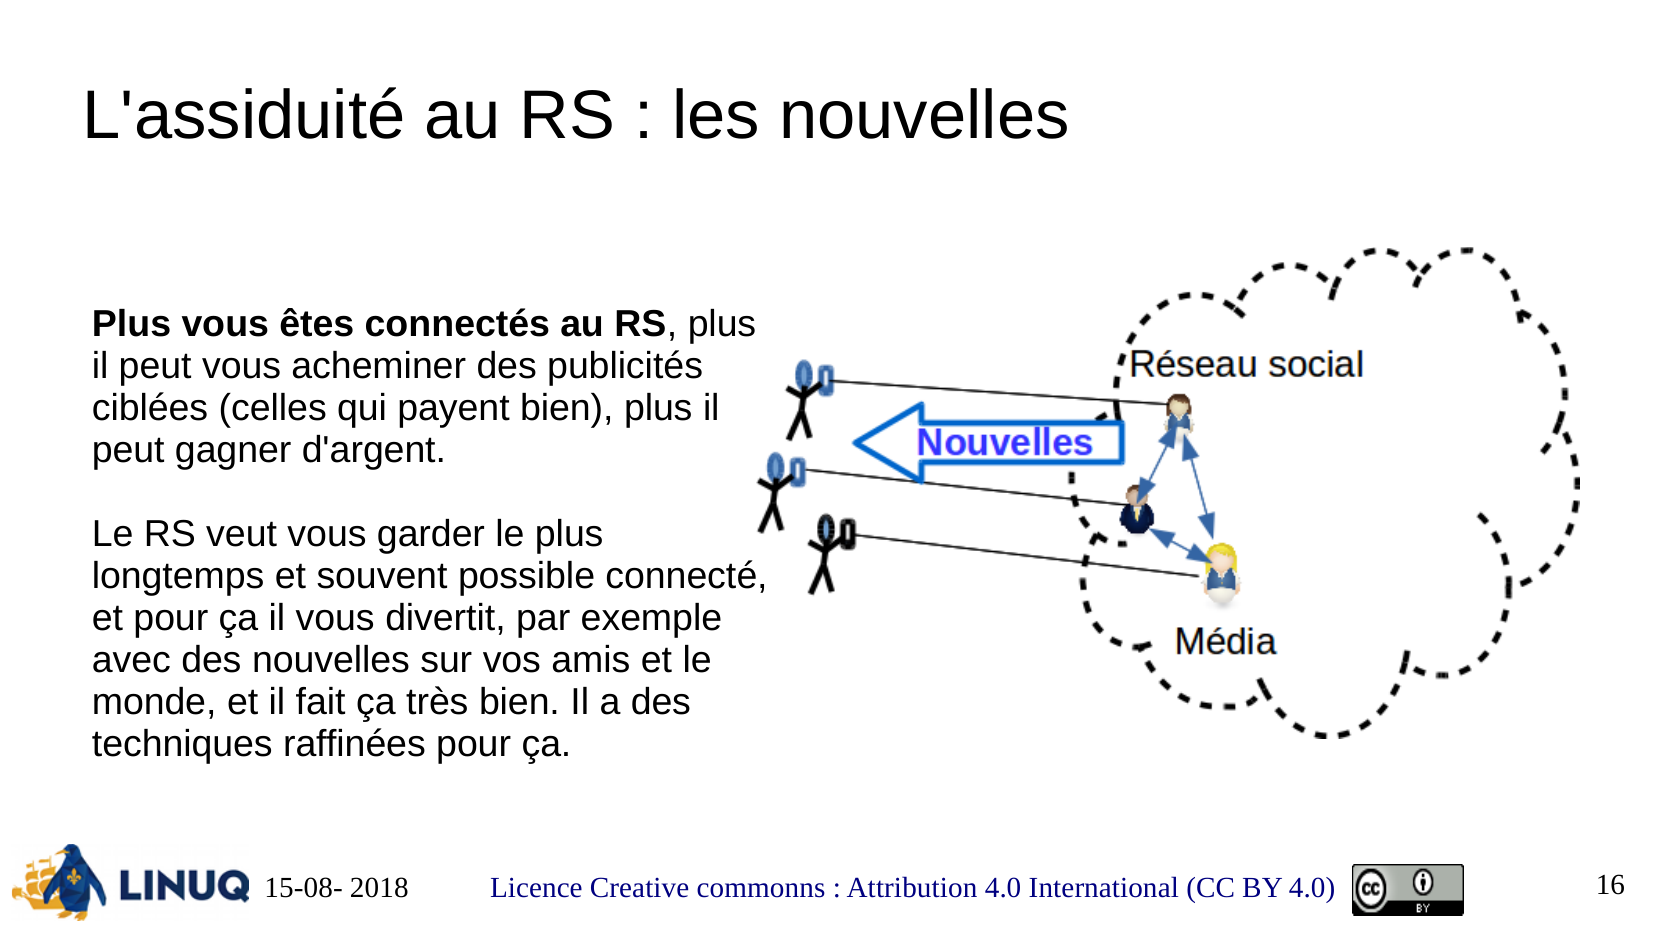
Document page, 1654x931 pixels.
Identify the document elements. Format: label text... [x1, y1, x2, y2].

picture [11, 844, 249, 921]
text_box Plus vous êtes connectés au RS, plus il peut vous acheminer des publicités ciblées (celles qui payent bien), plus il peut gagner d'argent. Le RS veut vous garder le plus longtemps et souvent possible connecté, et pour ça il vous divertit, par exemple avec des nouvelles sur vos amis et le monde, et il fait ça très bien. Il a des techniques raffinées pour ça. [77, 295, 792, 772]
text_box [82, 37, 1571, 193]
picture [1352, 864, 1464, 916]
picture [755, 247, 1580, 739]
